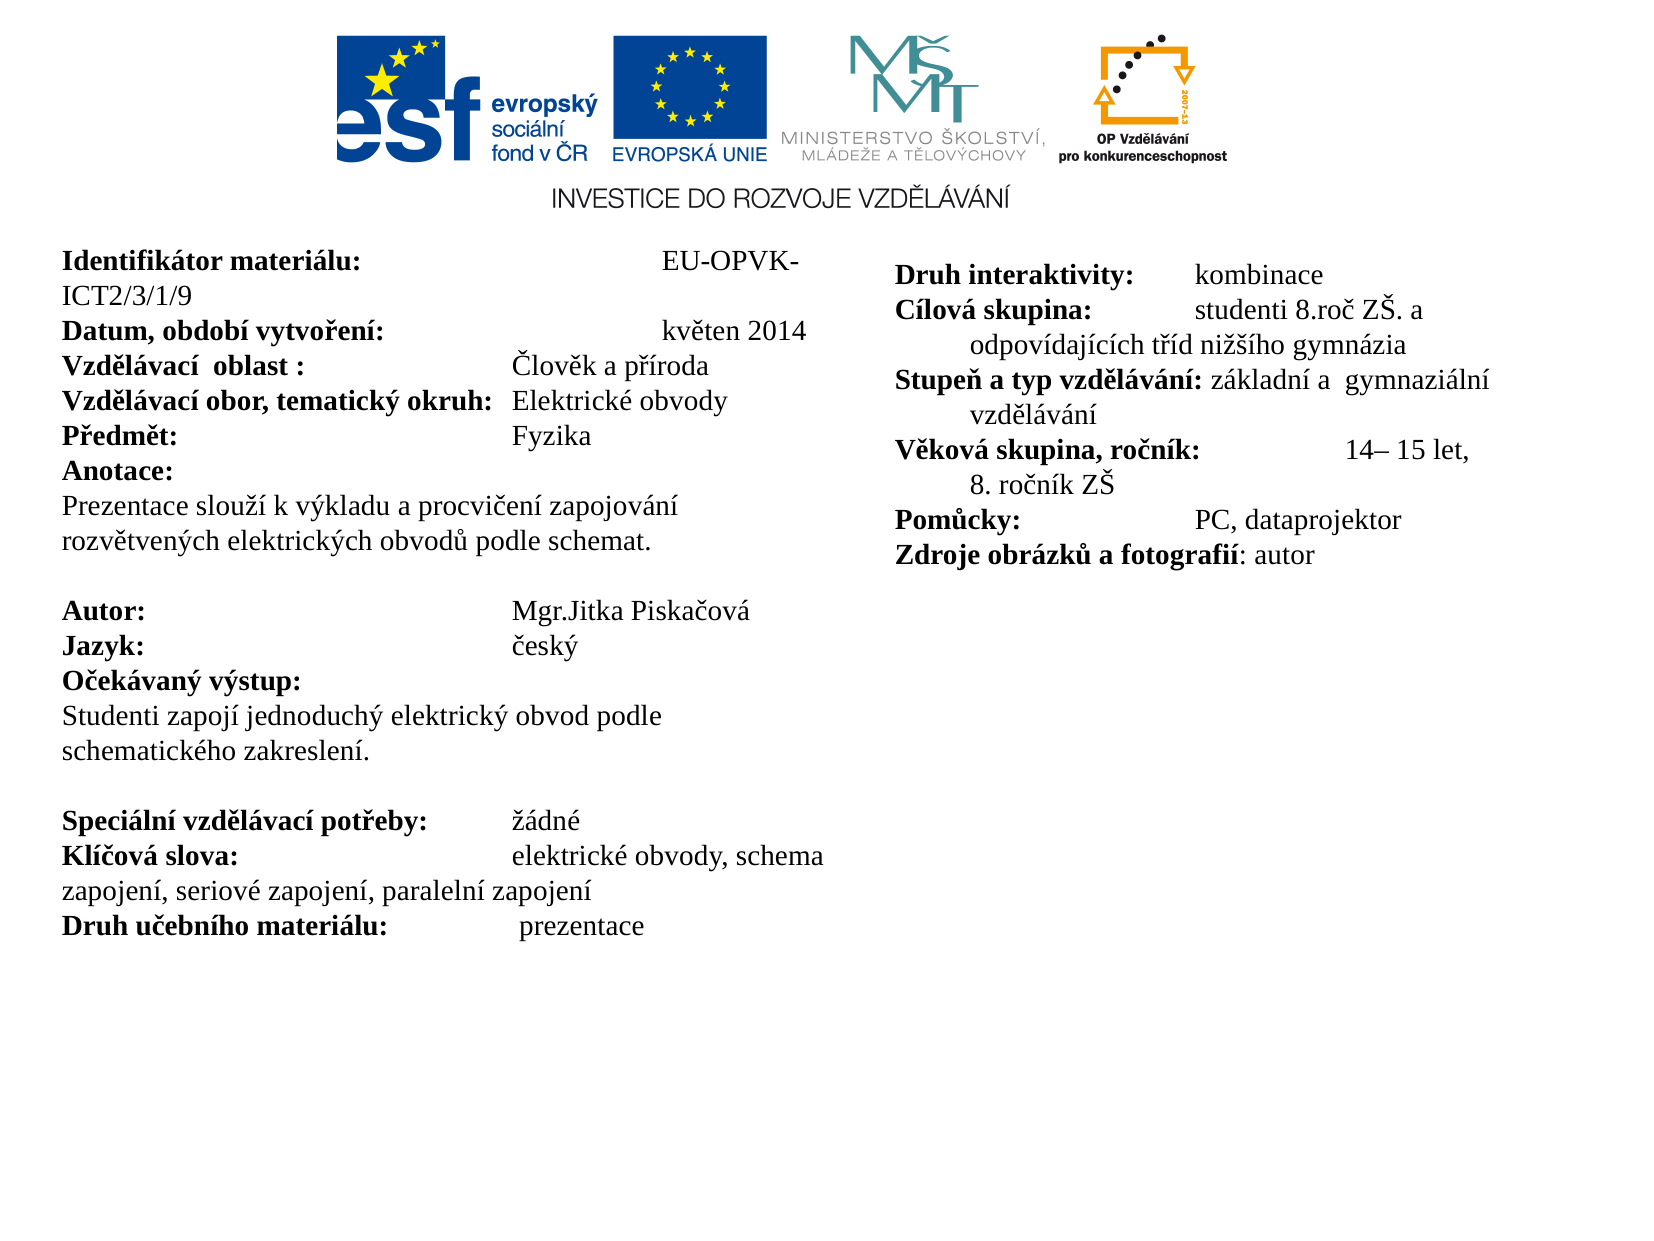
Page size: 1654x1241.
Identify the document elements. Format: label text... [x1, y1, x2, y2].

picture [289, 0, 1288, 240]
text_box Identifikátor materiálu: EU-OPVK-ICT2/3/1/9 Datum, období vytvoření: květen 2014 Vzdělávací oblast : Člověk a příroda Vzdělávací obor, tematický okruh: Elektrické obvody Předmět: Fyzika Anotace: Prezentace slouží k výkladu a procvičení zapojování rozvětvených elektrických obvodů podle schemat. Autor: Mgr.Jitka Piskačová Jazyk: český Očekávaný výstup: Studenti zapojí jednoduchý elektrický obvod podle schematického zakreslení. Speciální vzdělávací potřeby: žádné Klíčová slova: elektrické obvody, schema zapojení, seriové zapojení, paralelní zapojení Druh učebního materiálu: prezentace [47, 234, 860, 949]
text_box Druh interaktivity: kombinace Cílová skupina: studenti 8.roč ZŠ. a odpovídajících tříd nižšího gymnázia Stupeň a typ vzdělávání: základní a gymnaziální vzdělávání Věková skupina, ročník: 14– 15 let, 8. ročník ZŠ Pomůcky: PC, dataprojektor Zdroje obrázků a fotografií: autor [879, 247, 1518, 579]
